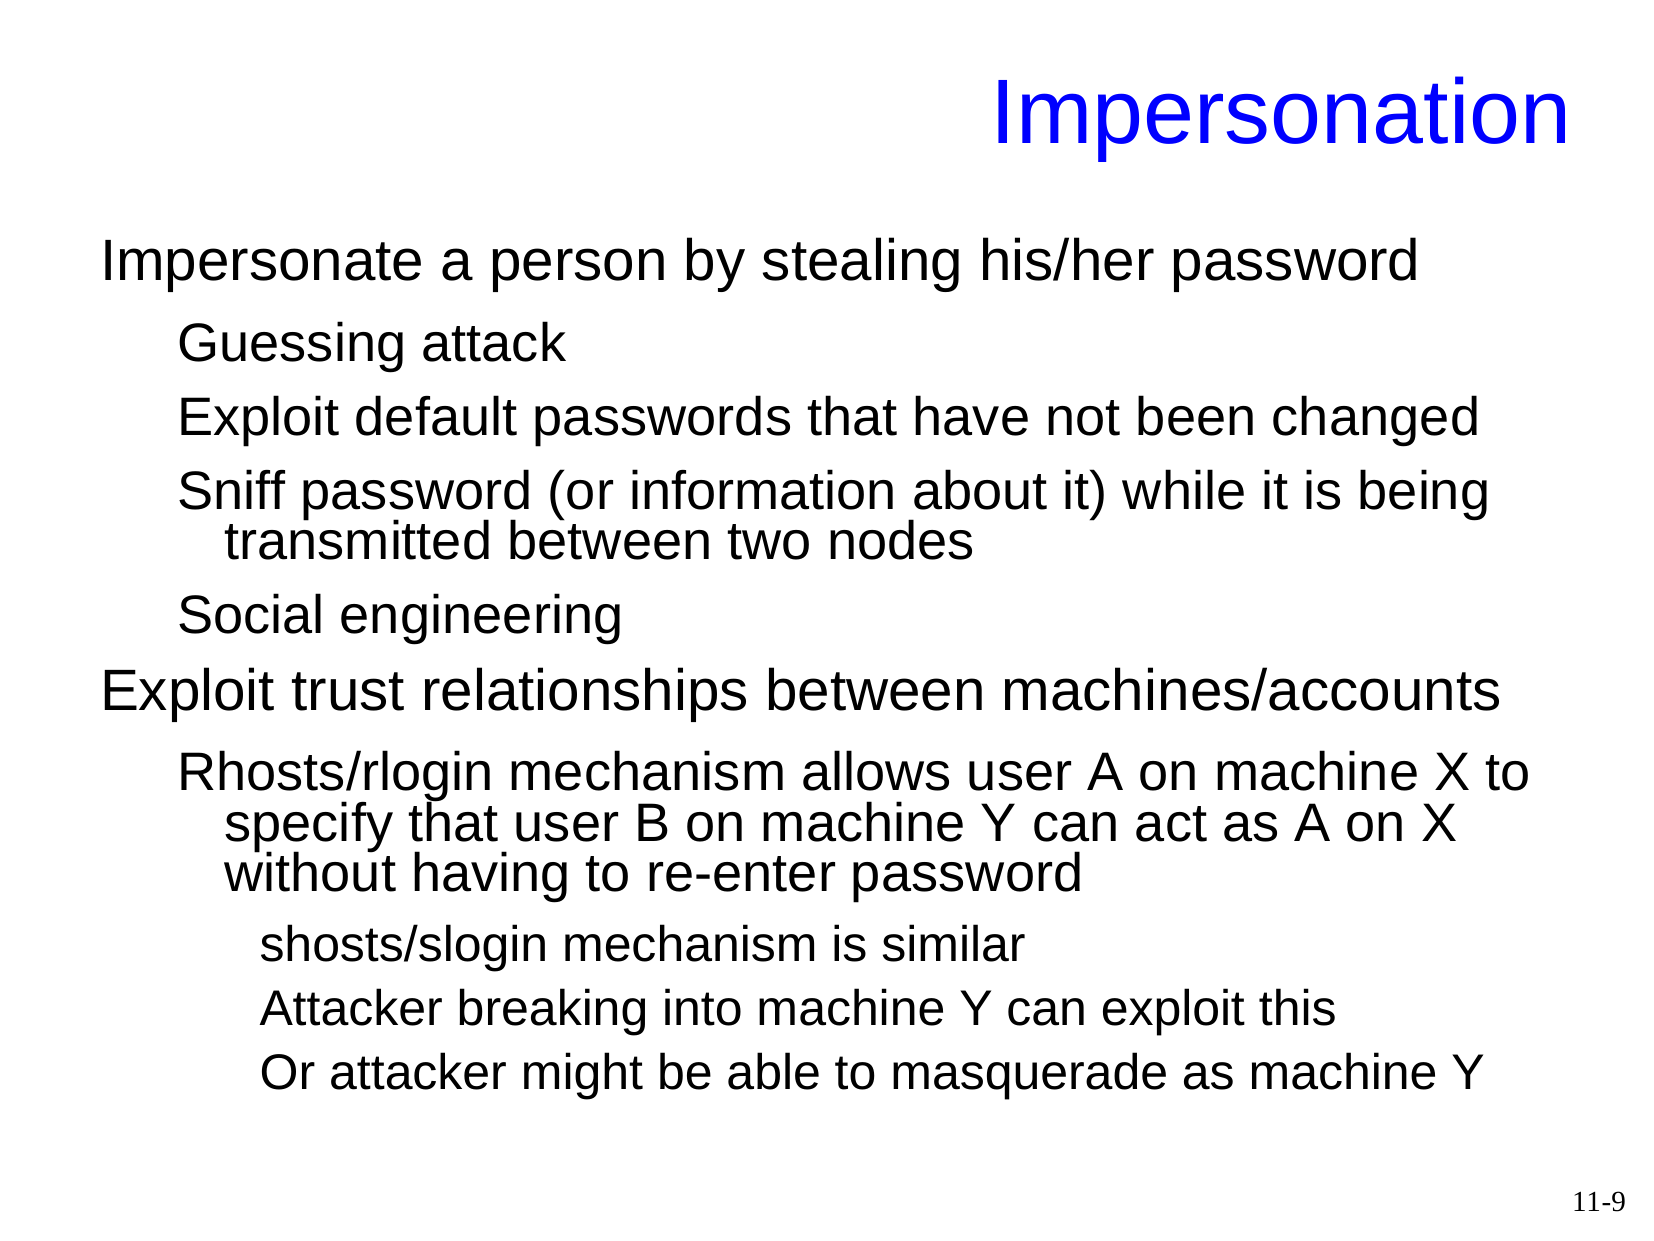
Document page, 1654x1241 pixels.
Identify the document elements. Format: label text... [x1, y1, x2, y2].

title Impersonation [84, 11, 1573, 218]
list Impersonate a person by stealing his/her password Guessing attack Exploit default passwords that have not been changed Sniff password (or information about it) while it is being transmitted between two nodes Social engineering Exploit trust relationships between machines/accounts Rhosts/rlogin mechanism allows user A on machine X to specify that user B on machine Y can act as A on X without having to re-enter password shosts/slogin mechanism is similar Attacker breaking into machine Y can exploit this Or attacker might be able to masquerade as machine Y [82, 237, 1571, 1170]
